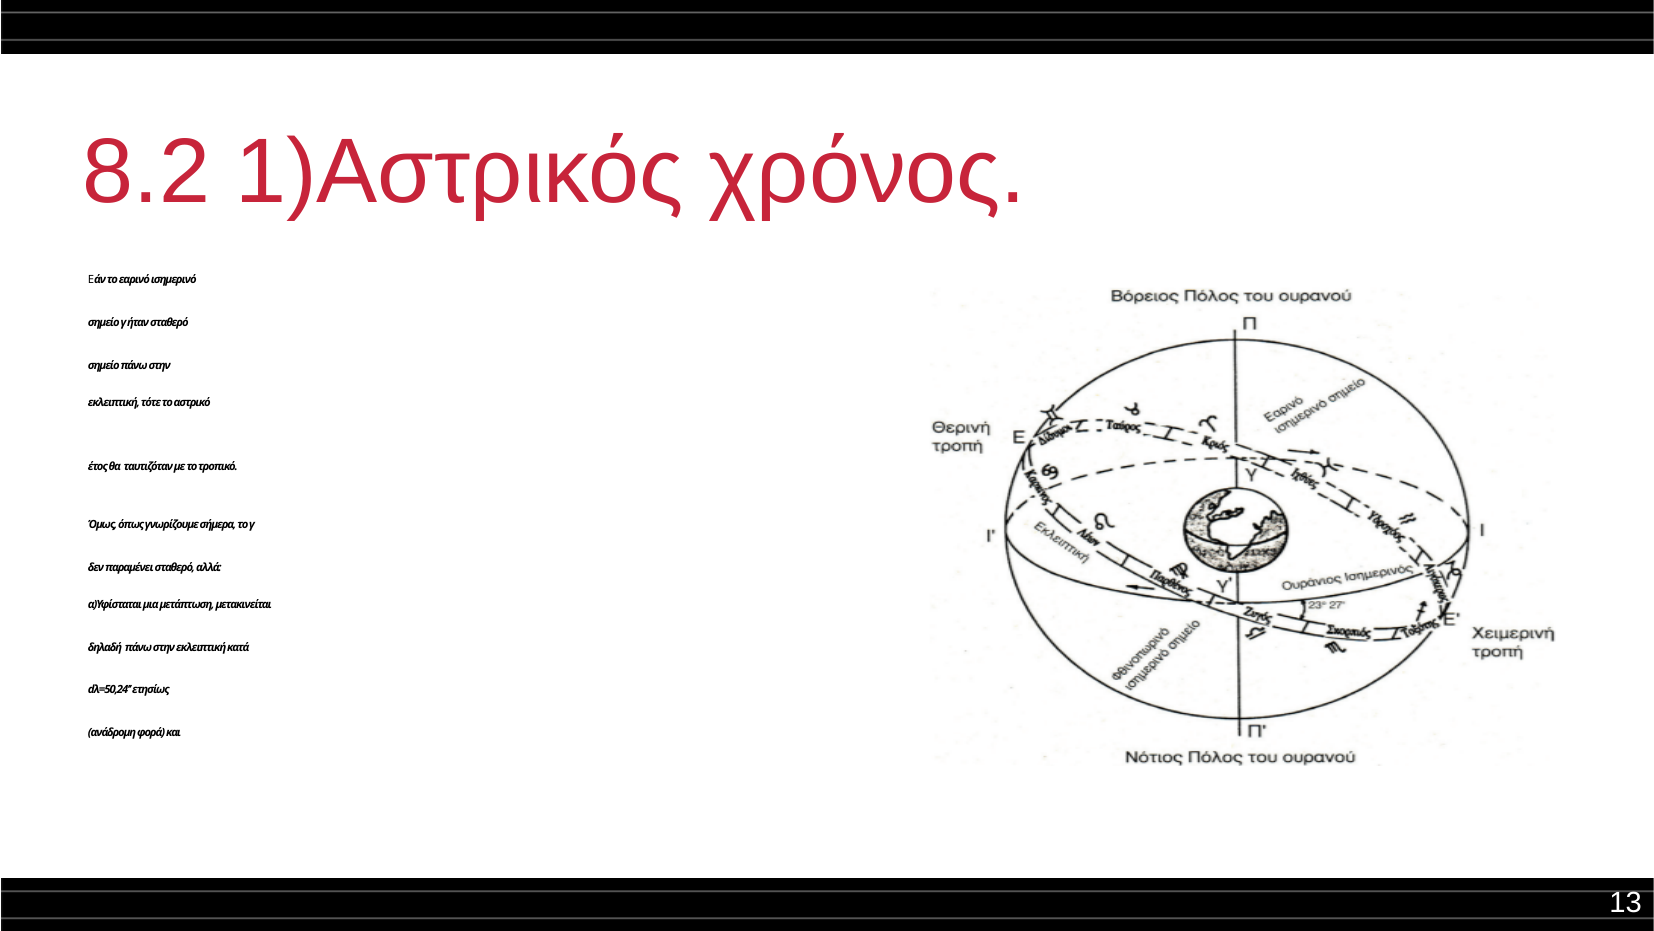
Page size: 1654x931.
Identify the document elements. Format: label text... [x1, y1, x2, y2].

picture [1, 0, 1654, 54]
picture [900, 224, 1613, 788]
list Εάν το εαρινό ισημερινό σημείο γ ήταν σταθερό σημείο πάνω στην εκλειπτική, τότε το αστρικό έτος θα ταυτιζόταν με το τροπικό. Όμως, όπως γνωρίζουμε σήμερα, το γ δεν παραμένει σταθερό, αλλά: α)Υφίσταται μια μετάπτωση, μετακινείται δηλαδή πάνω στην εκλειπτική κατά dλ=50,24’’ ετησίως (ανάδρομη φορά) και [82, 271, 809, 758]
picture [1, 878, 1654, 931]
title 8.2 1)Aστρικός χρόνος. [82, 92, 1571, 249]
